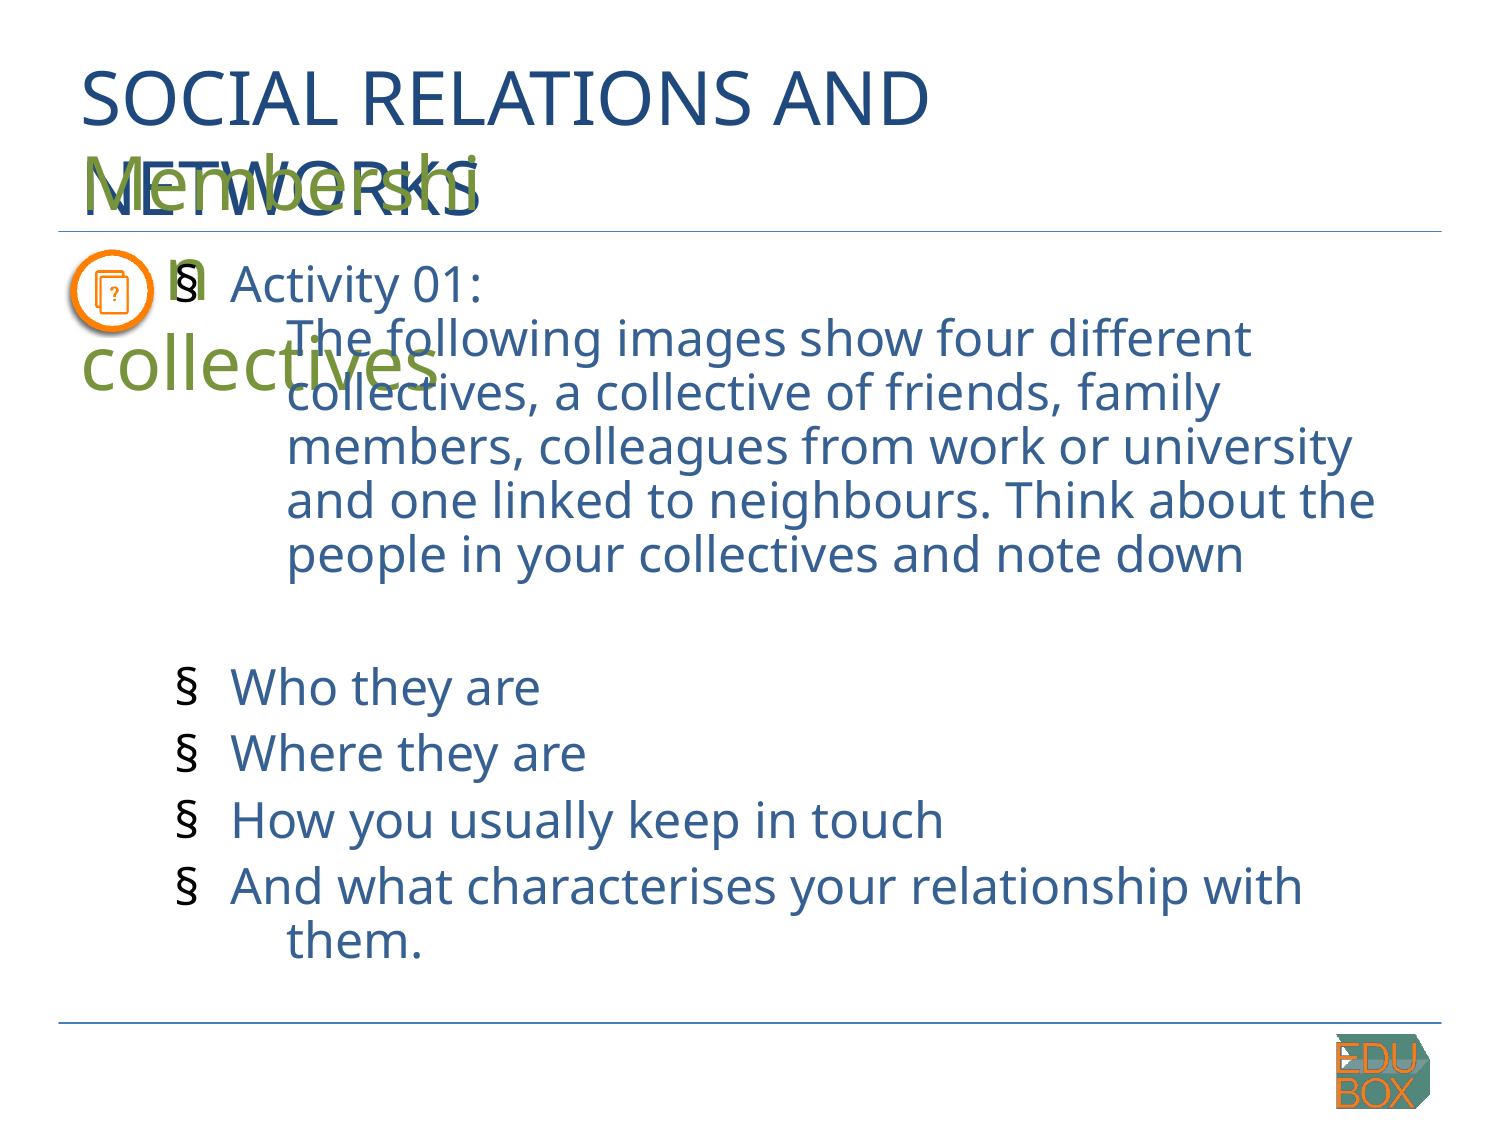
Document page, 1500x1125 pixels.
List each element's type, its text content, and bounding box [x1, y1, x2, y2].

list Activity 01: The following images show four different collectives, a collective of friends, family members, colleagues from work or university and one linked to neighbours. Think about the people in your collectives and note down Who they are Where they are How you usually keep in touch And what characterises your relationship with them. [159, 251, 1447, 973]
picture [64, 243, 160, 339]
picture [1328, 1028, 1437, 1114]
title SOCIAL RELATIONS AND NETWORKS [64, 42, 1447, 153]
list Membership in collectives [64, 127, 1040, 247]
